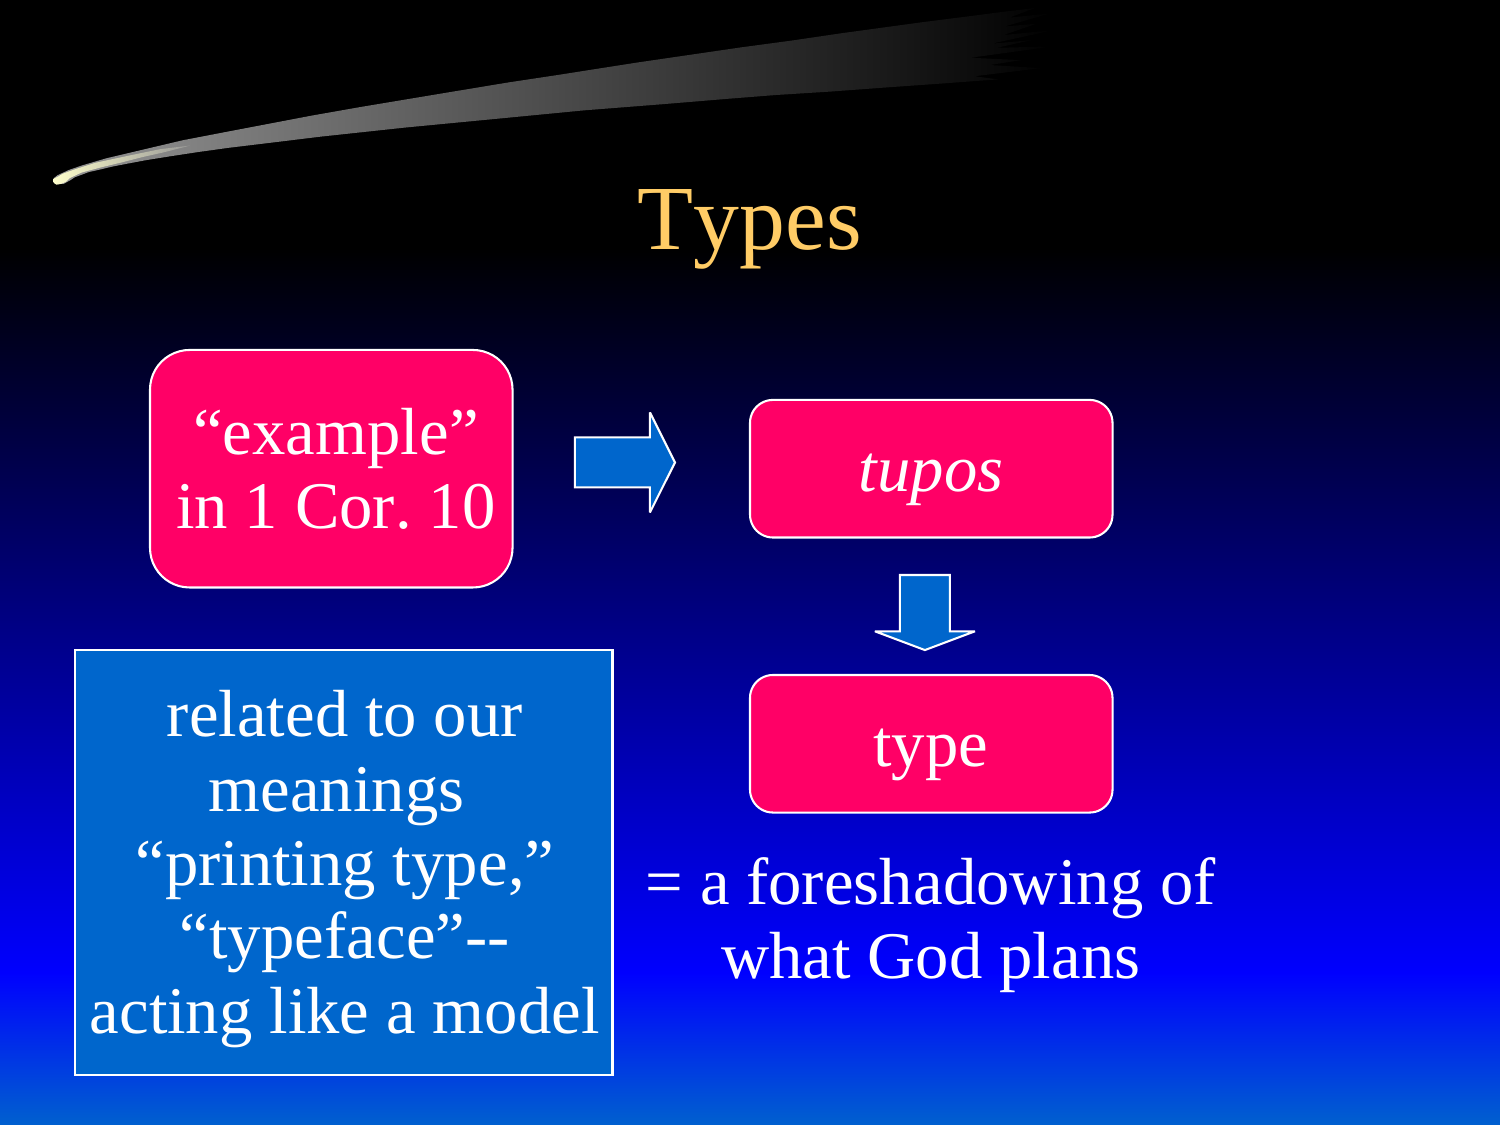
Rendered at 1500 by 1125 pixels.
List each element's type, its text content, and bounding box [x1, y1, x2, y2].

text_box related to our meanings “printing type,” “typeface”-- acting like a model [75, 650, 613, 1075]
title Types [112, 124, 1388, 313]
text_box = a foreshadowing of what God plans [613, 837, 1276, 1002]
text_box [574, 412, 676, 513]
text_box “example” in 1 Cor. 10 [150, 349, 513, 588]
text_box type [750, 675, 1113, 813]
text_box [874, 575, 975, 651]
text_box tupos [750, 399, 1113, 538]
